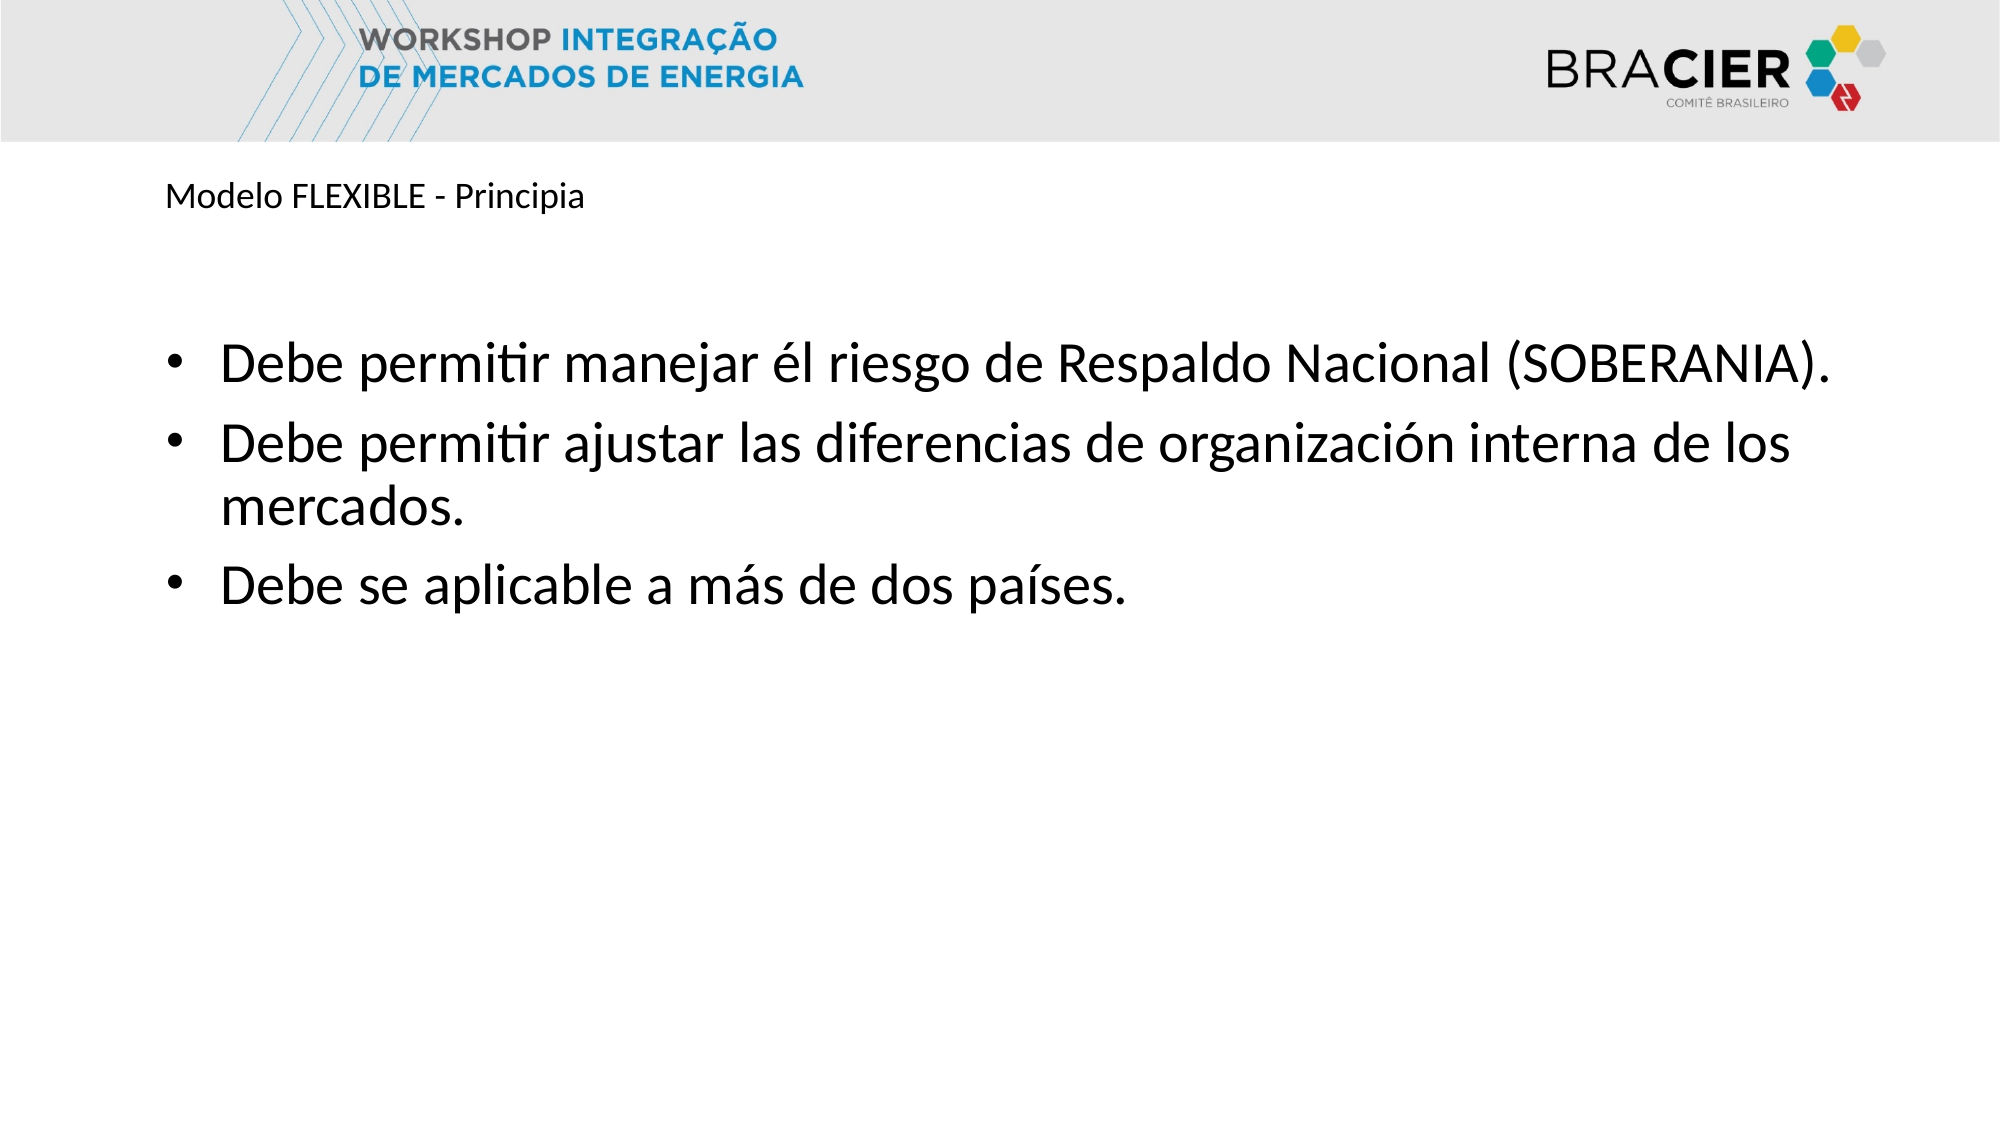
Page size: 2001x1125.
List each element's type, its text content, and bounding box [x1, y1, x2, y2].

list Debe permitir manejar él riesgo de Respaldo Nacional (SOBERANIA). Debe permitir ajustar las diferencias de organización interna de los mercados. Debe se aplicable a más de dos países. [150, 324, 1851, 1000]
title Modelo FLEXIBLE - Principia [150, 99, 1851, 288]
picture [0, 0, 2000, 142]
